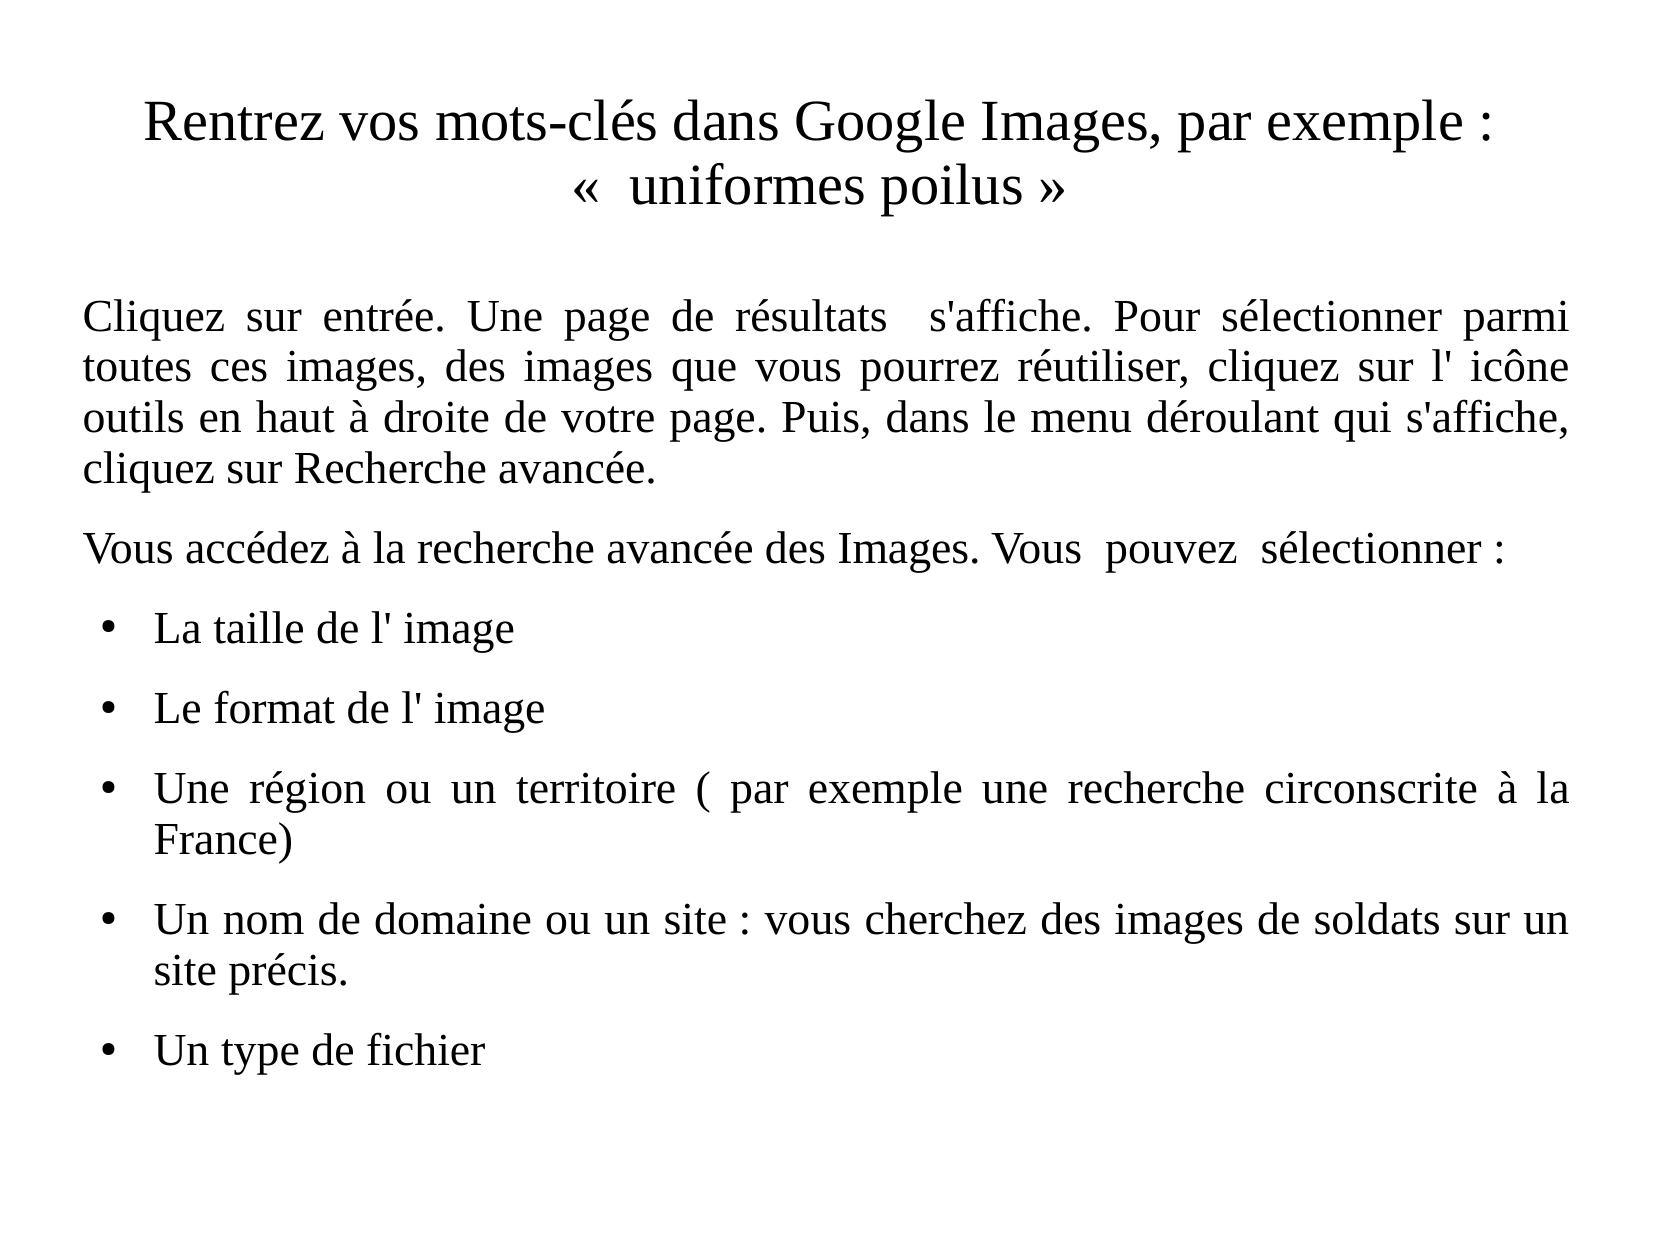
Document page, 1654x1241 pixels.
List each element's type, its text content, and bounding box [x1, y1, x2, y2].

list Cliquez sur entrée. Une page de résultats s'affiche. Pour sélectionner parmi toutes ces images, des images que vous pourrez réutiliser, cliquez sur l' icône outils en haut à droite de votre page. Puis, dans le menu déroulant qui s'affiche, cliquez sur Recherche avancée. Vous accédez à la recherche avancée des Images. Vous pouvez sélectionner : La taille de l' image Le format de l' image Une région ou un territoire ( par exemple une recherche circonscrite à la France) Un nom de domaine ou un site : vous cherchez des images de soldats sur un site précis. Un type de fichier [82, 290, 1571, 1160]
title Rentrez vos mots-clés dans Google Images, par exemple : « uniformes poilus » [82, 49, 1571, 257]
